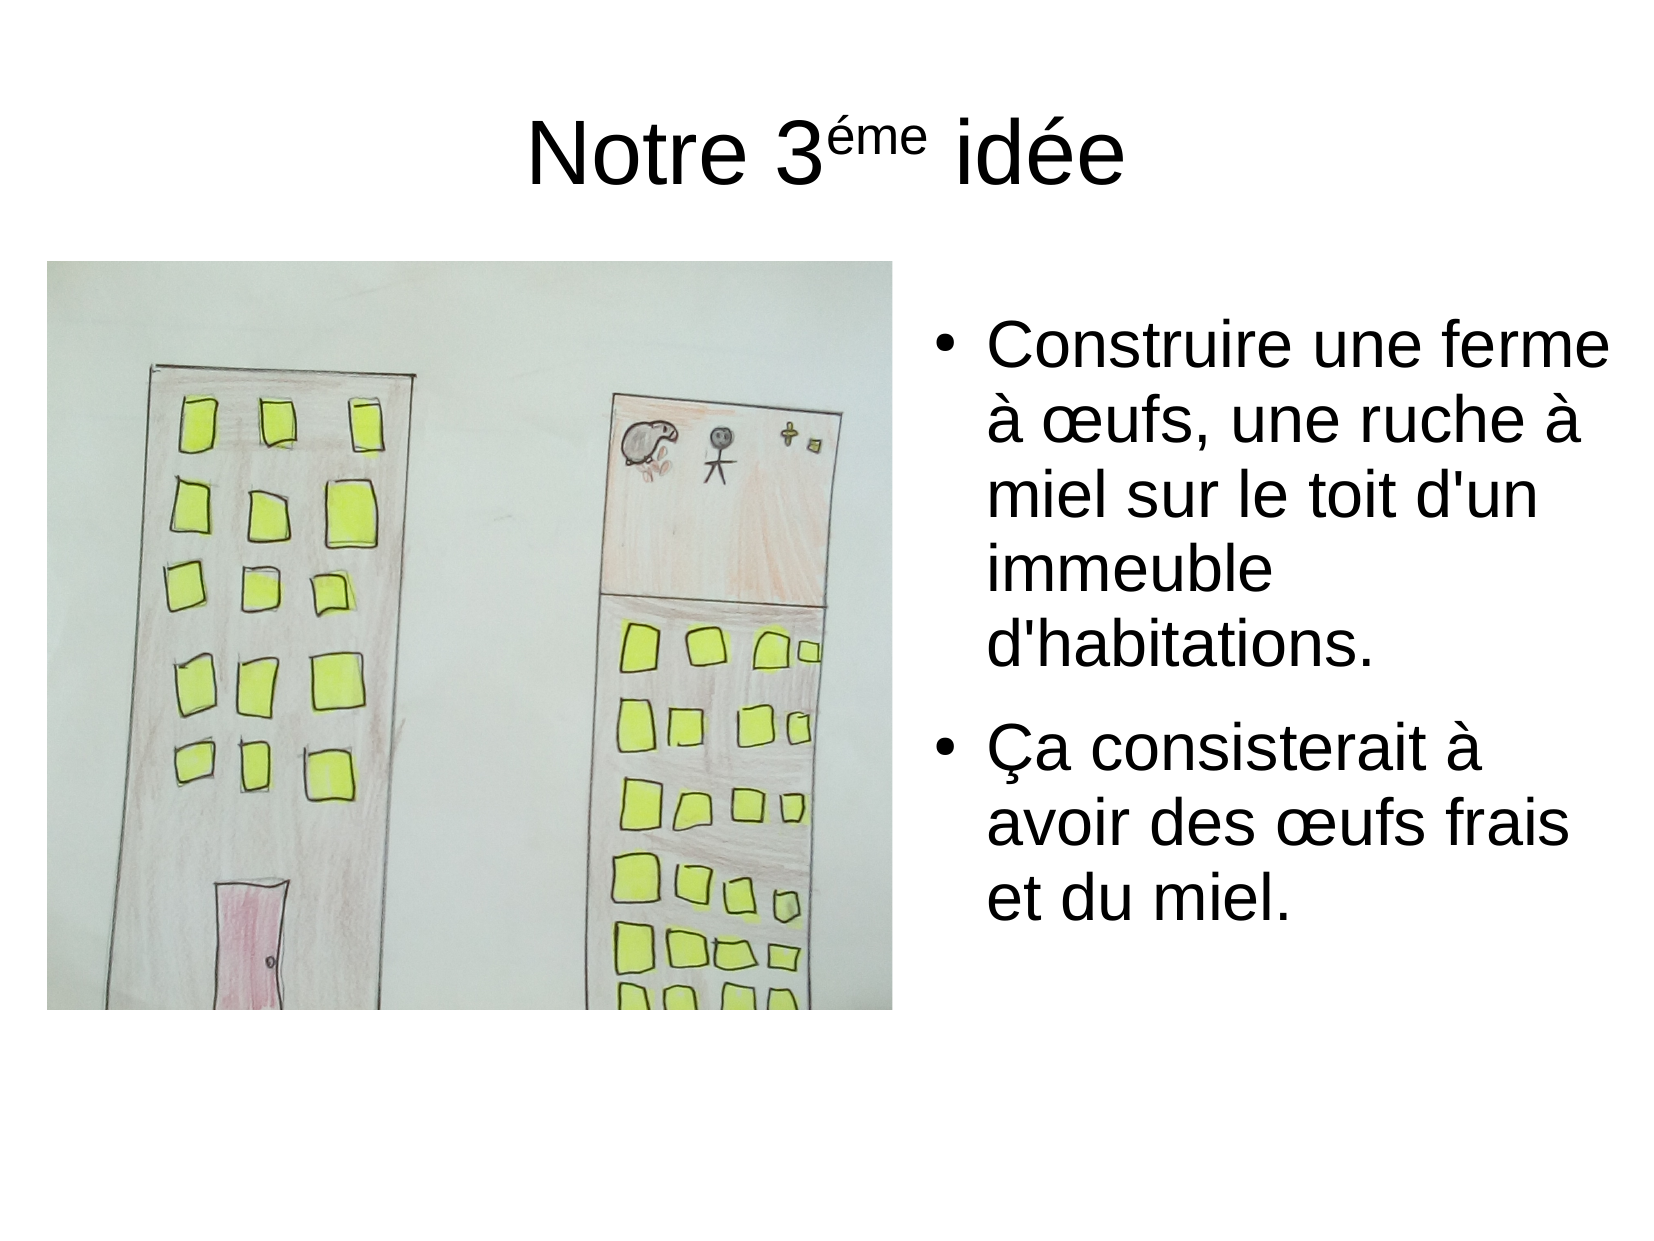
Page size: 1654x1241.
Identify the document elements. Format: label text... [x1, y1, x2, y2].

picture [47, 261, 893, 1010]
title Notre 3éme idée [82, 49, 1571, 257]
list Construire une ferme à œufs, une ruche à miel sur le toit d'un immeuble d'habitations. Ça consisterait à avoir des œufs frais et du miel. [915, 307, 1642, 1027]
